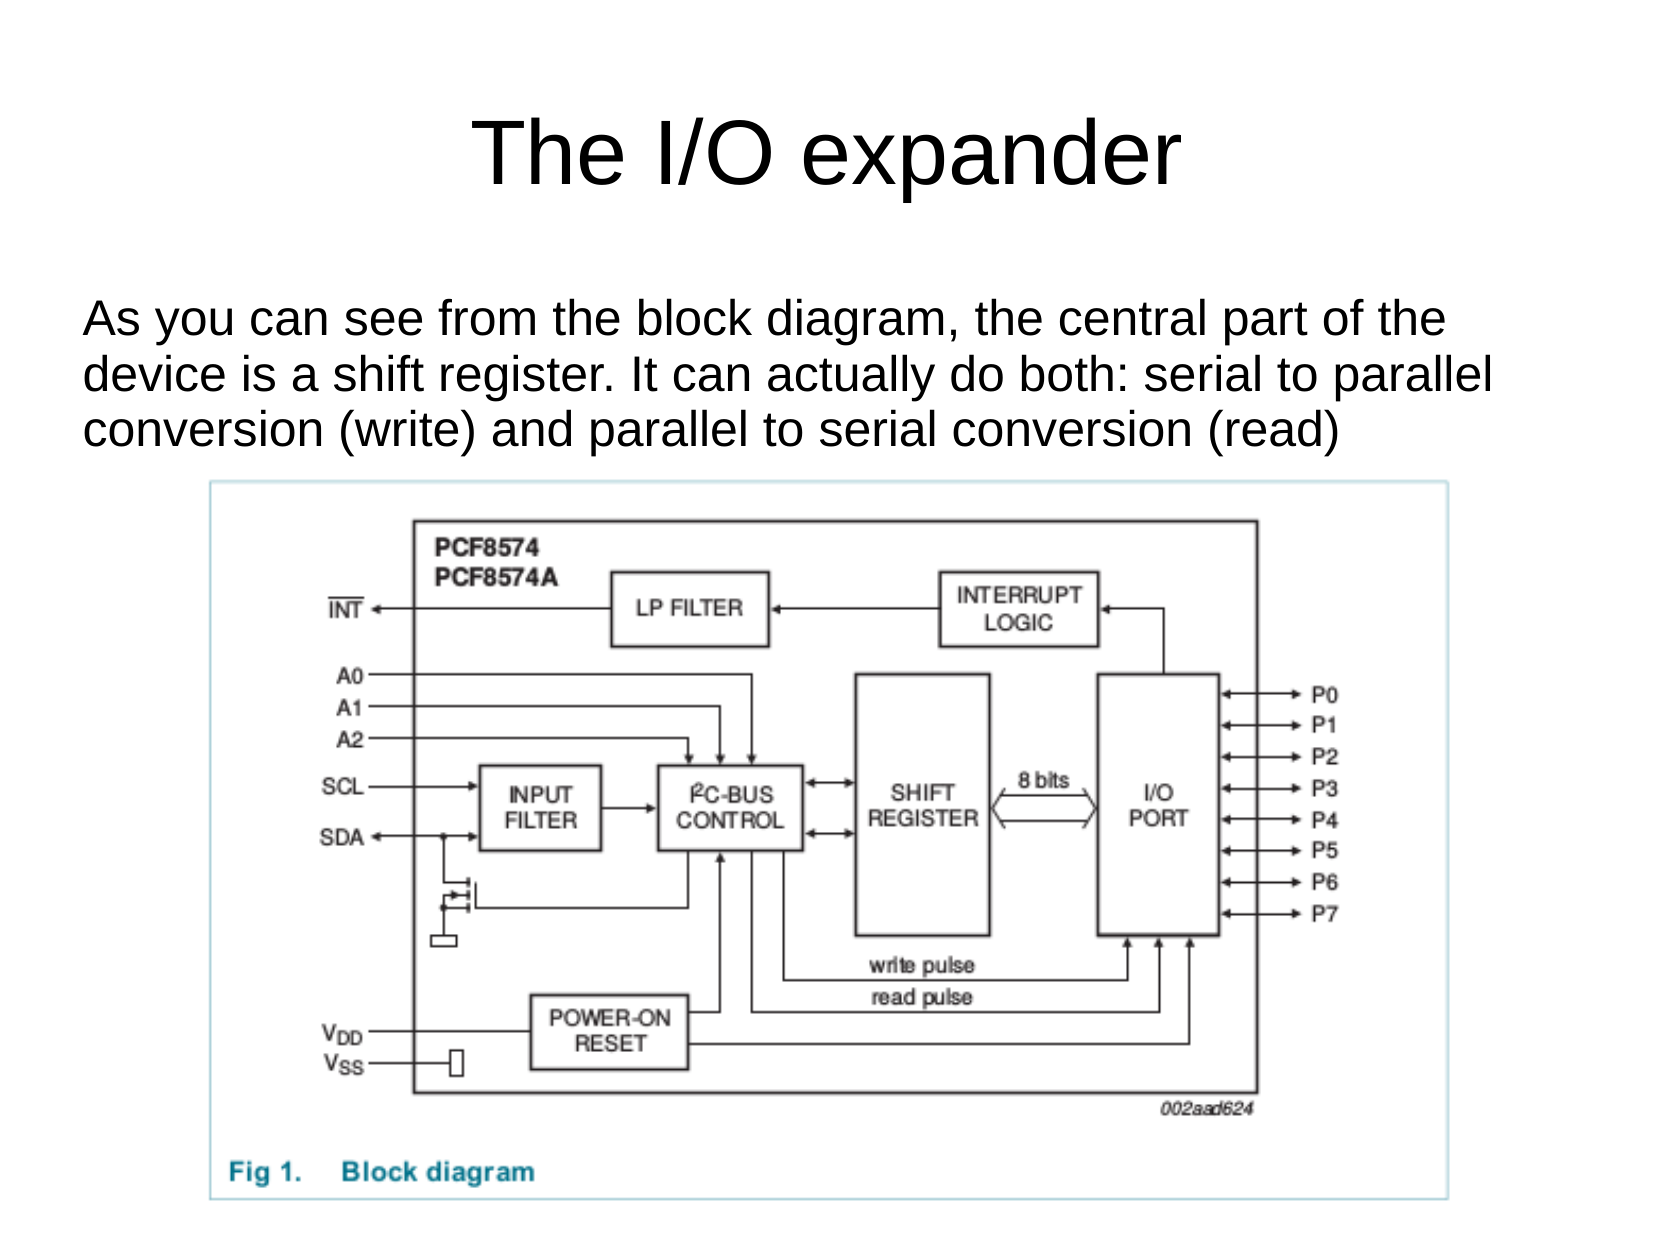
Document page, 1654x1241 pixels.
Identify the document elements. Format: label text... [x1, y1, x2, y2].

picture [180, 457, 1486, 1222]
list As you can see from the block diagram, the central part of the device is a shift register. It can actually do both: serial to parallel conversion (write) and parallel to serial conversion (read) [82, 290, 1571, 496]
title The I/O expander [82, 49, 1571, 257]
